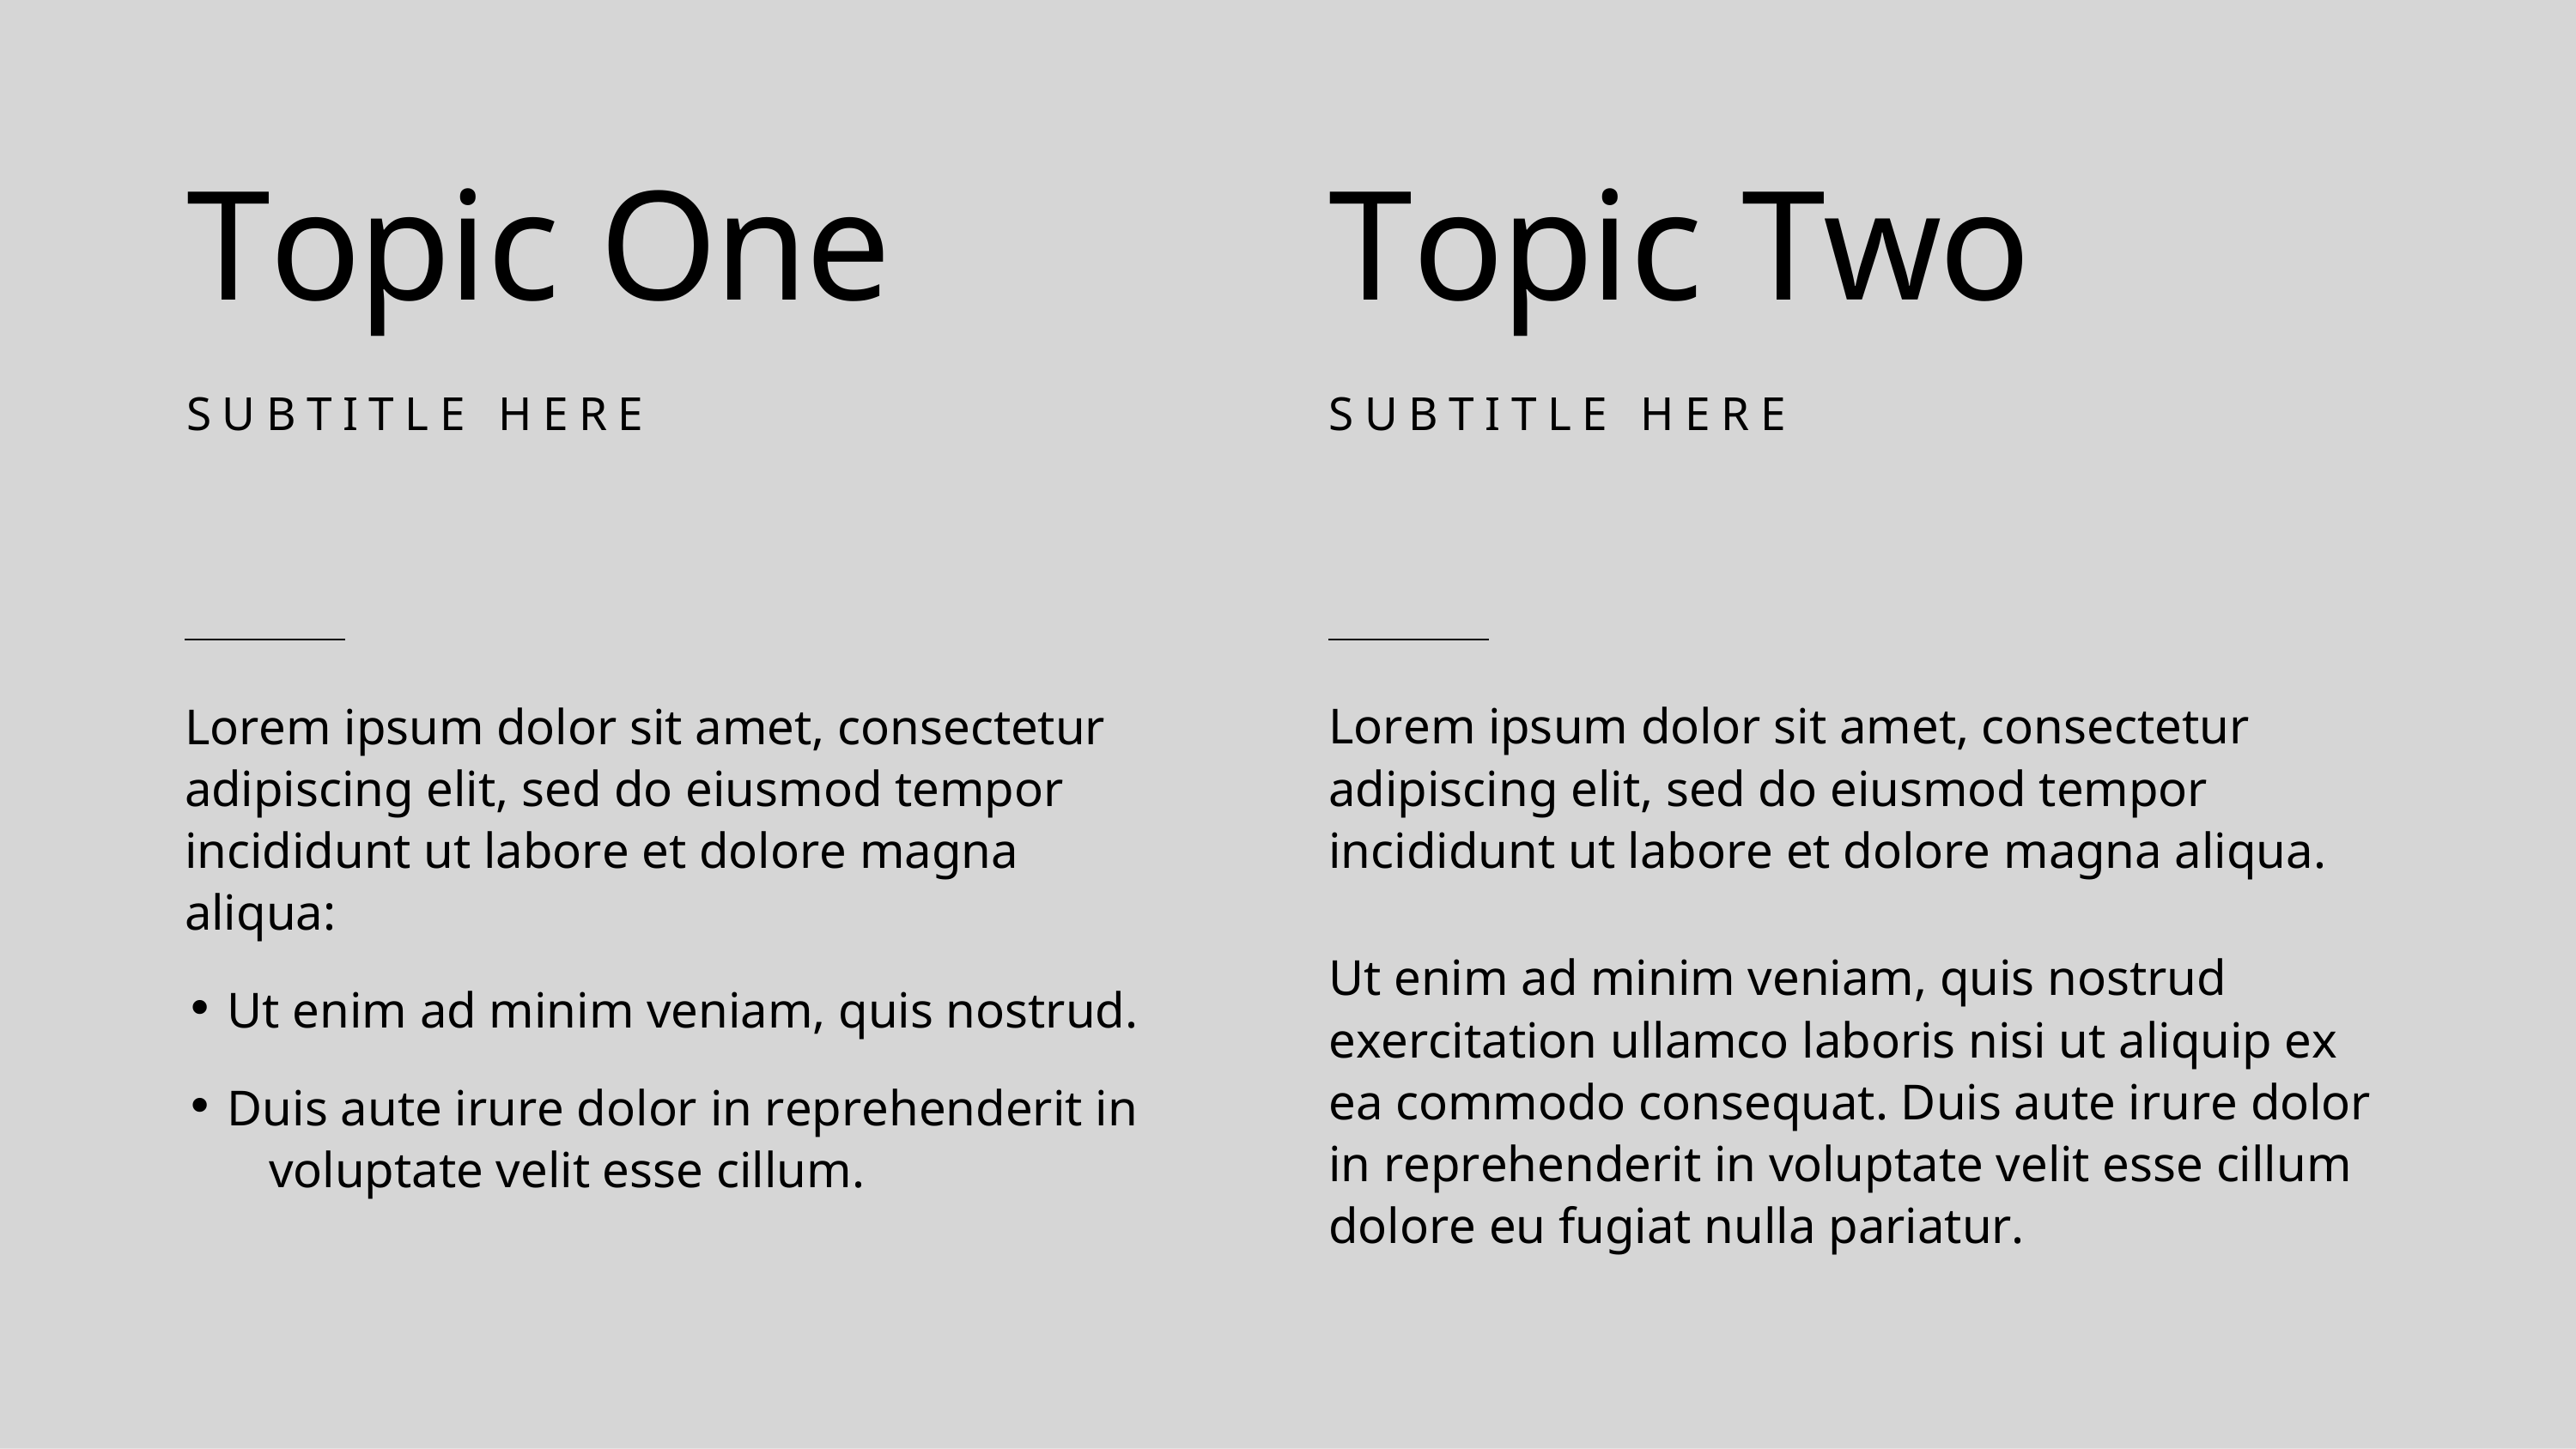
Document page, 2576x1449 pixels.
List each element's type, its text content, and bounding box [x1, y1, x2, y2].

text_box Lorem ipsum dolor sit amet, consectetur adipiscing elit, sed do eiusmod tempor incididunt ut labore et dolore magna aliqua. Ut enim ad minim veniam, quis nostrud exercitation ullamco laboris nisi ut aliquip ex ea commodo consequat. Duis aute irure dolor in reprehenderit in voluptate velit esse cillum dolore eu fugiat nulla pariatur. [1327, 689, 2393, 1256]
text_box Topic Two SUBTITLE HERE [1327, 146, 2384, 621]
text_box Lorem ipsum dolor sit amet, consectetur adipiscing elit, sed do eiusmod tempor incididunt ut labore et dolore magna aliqua: Ut enim ad minim veniam, quis nostrud. Duis aute irure dolor in reprehenderit in voluptate velit esse cillum. [182, 689, 1237, 1137]
text_box Topic One SUBTITLE HERE [184, 146, 1160, 621]
